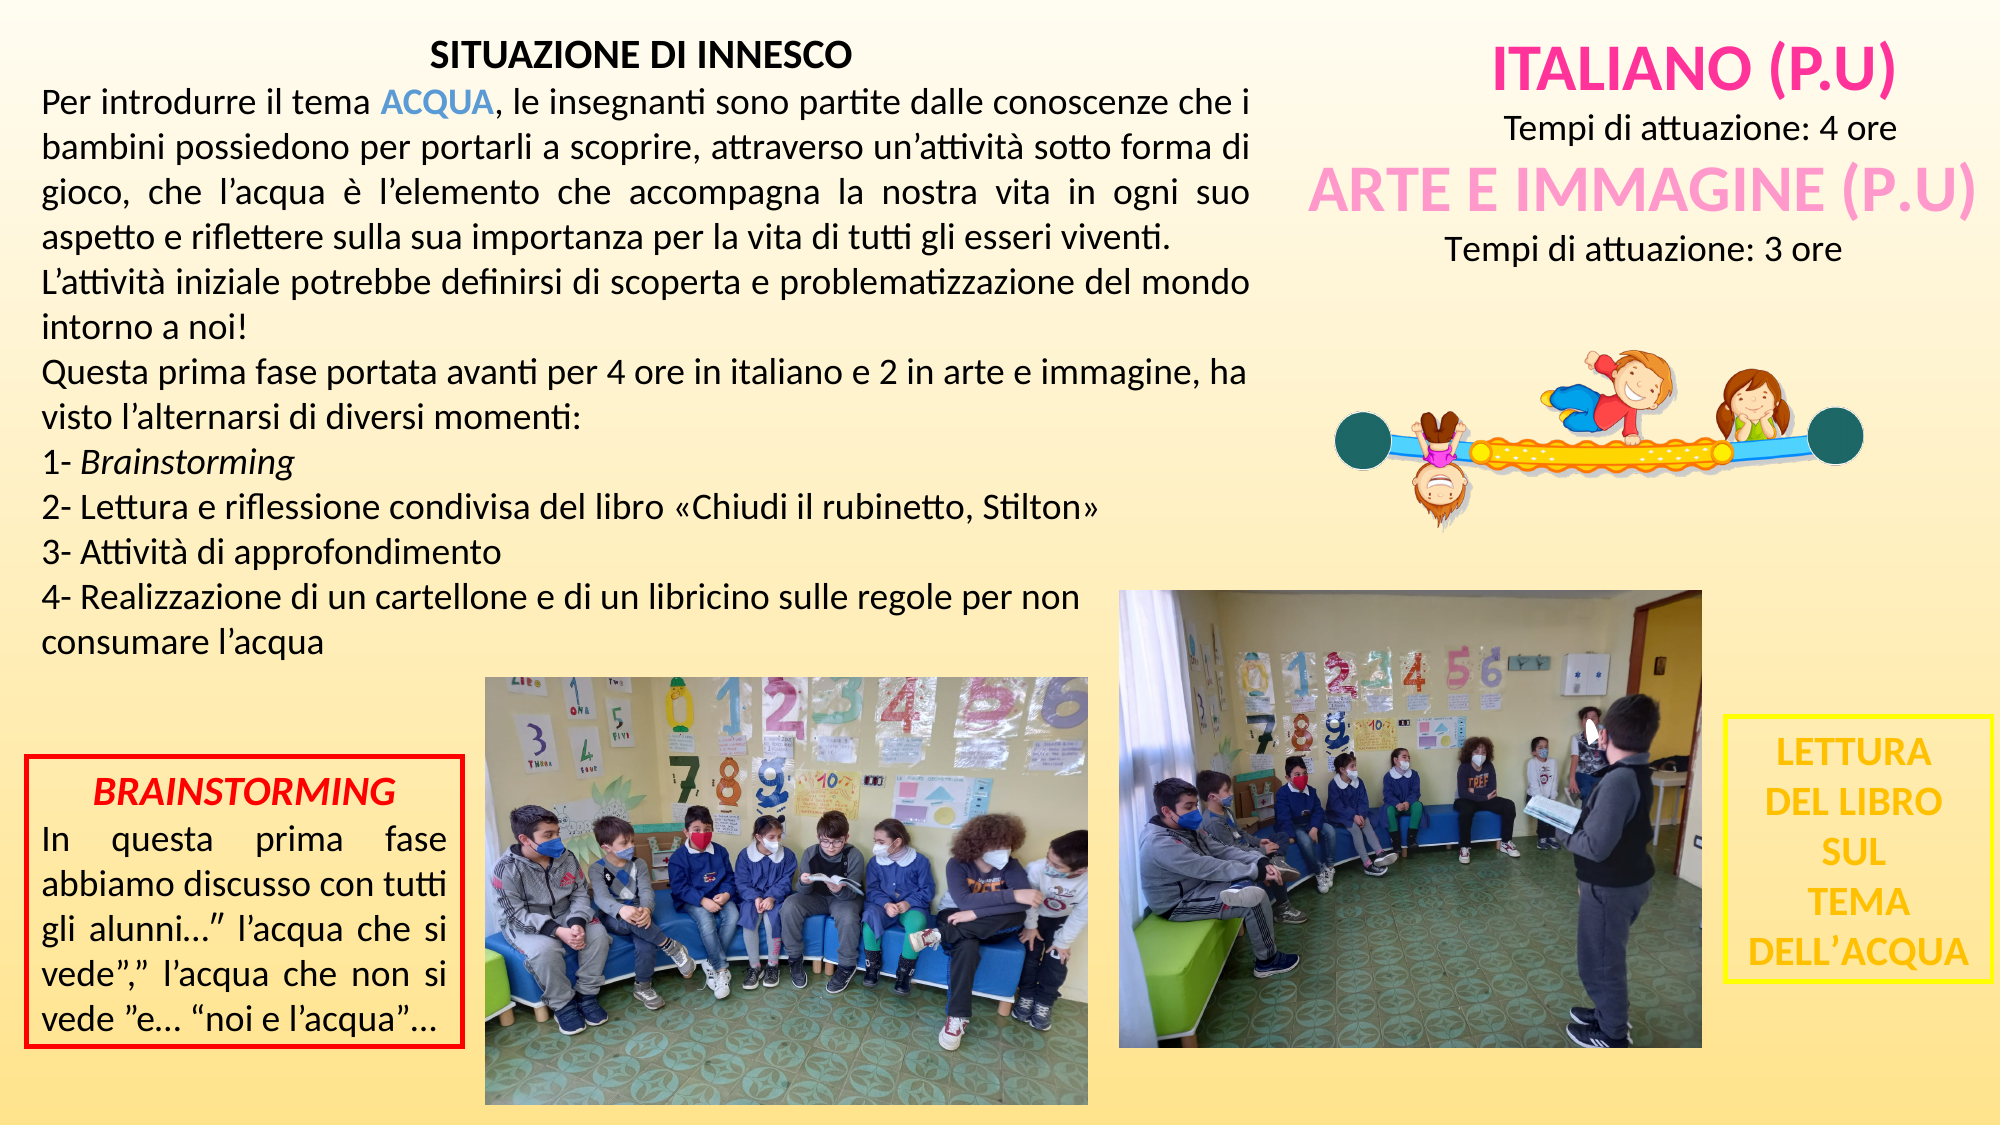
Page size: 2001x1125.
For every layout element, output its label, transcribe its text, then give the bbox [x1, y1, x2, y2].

text_box ITALIANO (P.U) Tempi di attuazione: 4 ore [1395, 16, 1995, 137]
picture [485, 677, 1088, 1106]
text_box ARTE E IMMAGINE (P.U) Tempi di attuazione: 3 ore [1269, 137, 2000, 277]
text_box SITUAZIONE DI INNESCO Per introdurre il tema ACQUA, le insegnanti sono partite dalle conoscenze che i bambini possiedono per portarli a scoprire, attraverso un’attività sotto forma di gioco, che l’acqua è l’elemento che accompagna la nostra vita in ogni suo aspetto e riflettere sulla sua importanza per la vita di tutti gli esseri viventi. L’attività iniziale potrebbe definirsi di scoperta e problematizzazione del mondo intorno a noi! Questa prima fase portata avanti per 4 ore in italiano e 2 in arte e immagine, ha visto l’alternarsi di diversi momenti: 1- Brainstorming 2- Lettura e riflessione condivisa del libro «Chiudi il rubinetto, Stilton» 3- Attività di approfondimento 4- Realizzazione di un cartellone e di un libricino sulle regole per non consumare l’acqua [26, 20, 1269, 710]
title [3, 9, 886, 172]
picture [1119, 590, 1702, 1048]
picture [1334, 324, 1864, 547]
text_box LETTURA DEL LIBRO SUL TEMA DELL’ACQUA [1726, 716, 1992, 981]
text_box BRAINSTORMING In questa prima fase abbiamo discusso con tutti gli alunni…″ l’acqua che si vede”,” l’acqua che non si vede ”e… “noi e l’acqua”… [26, 757, 463, 1047]
text_box [1585, 719, 1599, 746]
